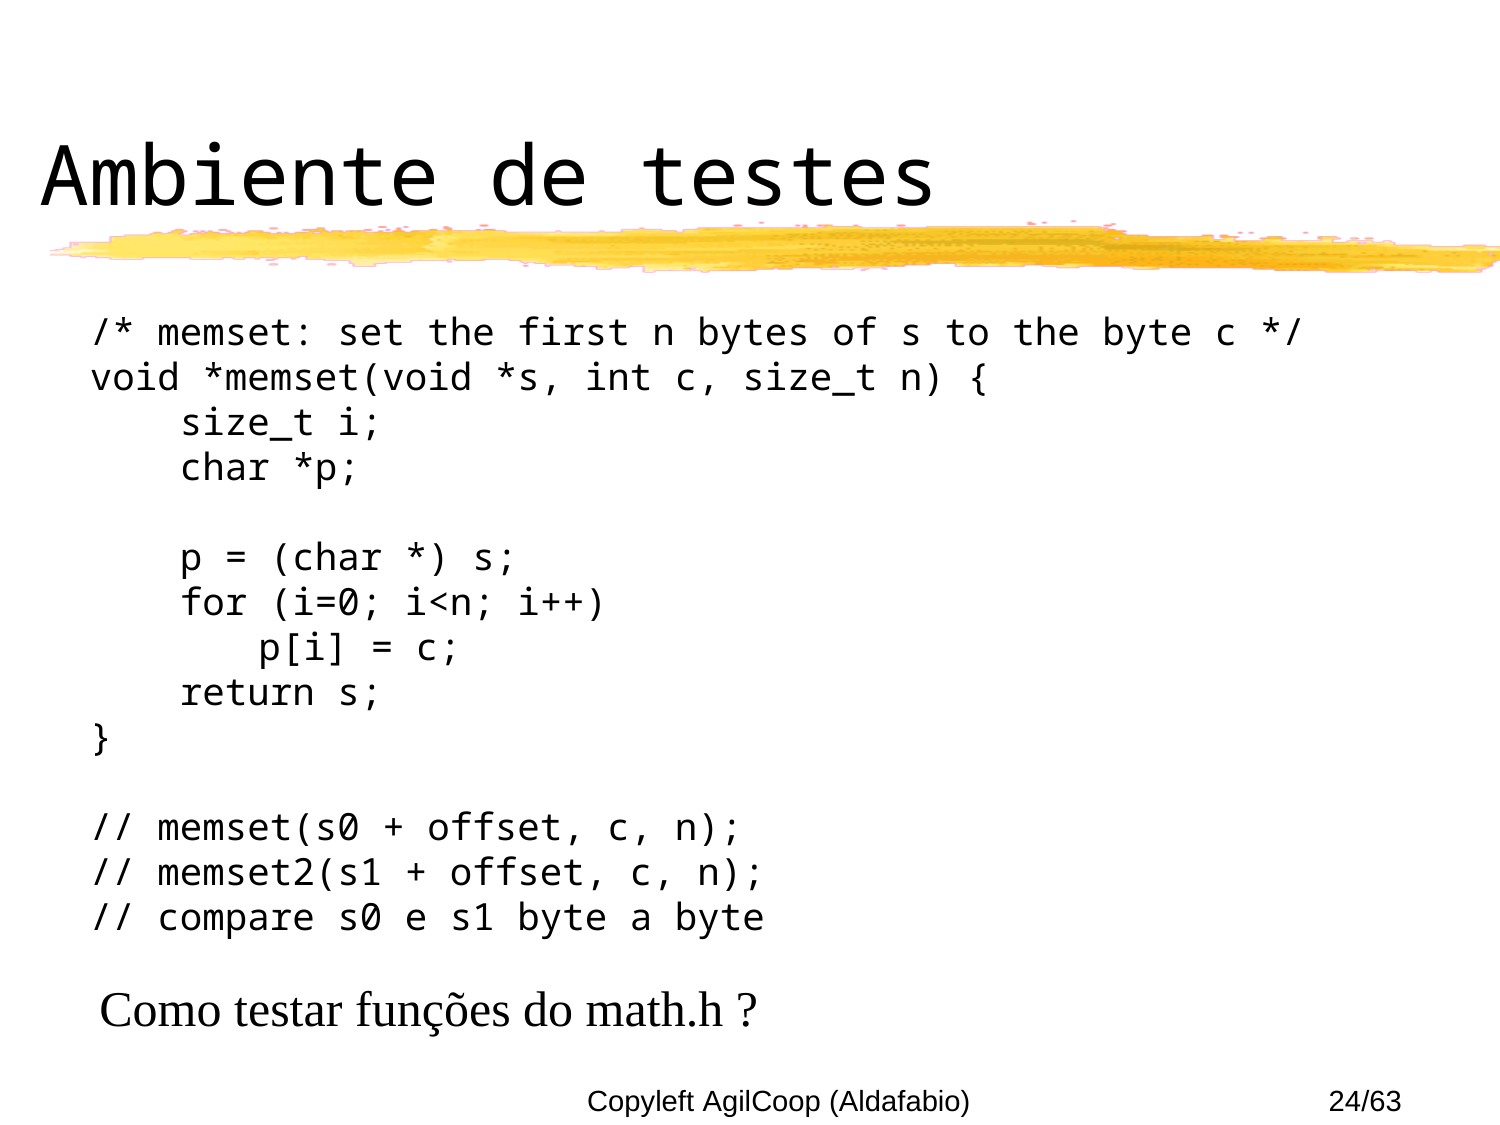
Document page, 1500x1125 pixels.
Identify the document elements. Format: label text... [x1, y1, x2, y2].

picture [50, 215, 1500, 284]
text_box Como testar funções do math.h ? [84, 969, 774, 1045]
title Ambiente de testes [24, 74, 1488, 238]
list /* memset: set the first n bytes of s to the byte c */ void *memset(void *s, int c, size_t n) { size_t i; char *p; p = (char *) s; for (i=0; i<n; i++) p[i] = c; return s; } // memset(s0 + offset, c, n); // memset2(s1 + offset, c, n); // compare s0 e s1 byte a byte [74, 309, 1417, 938]
